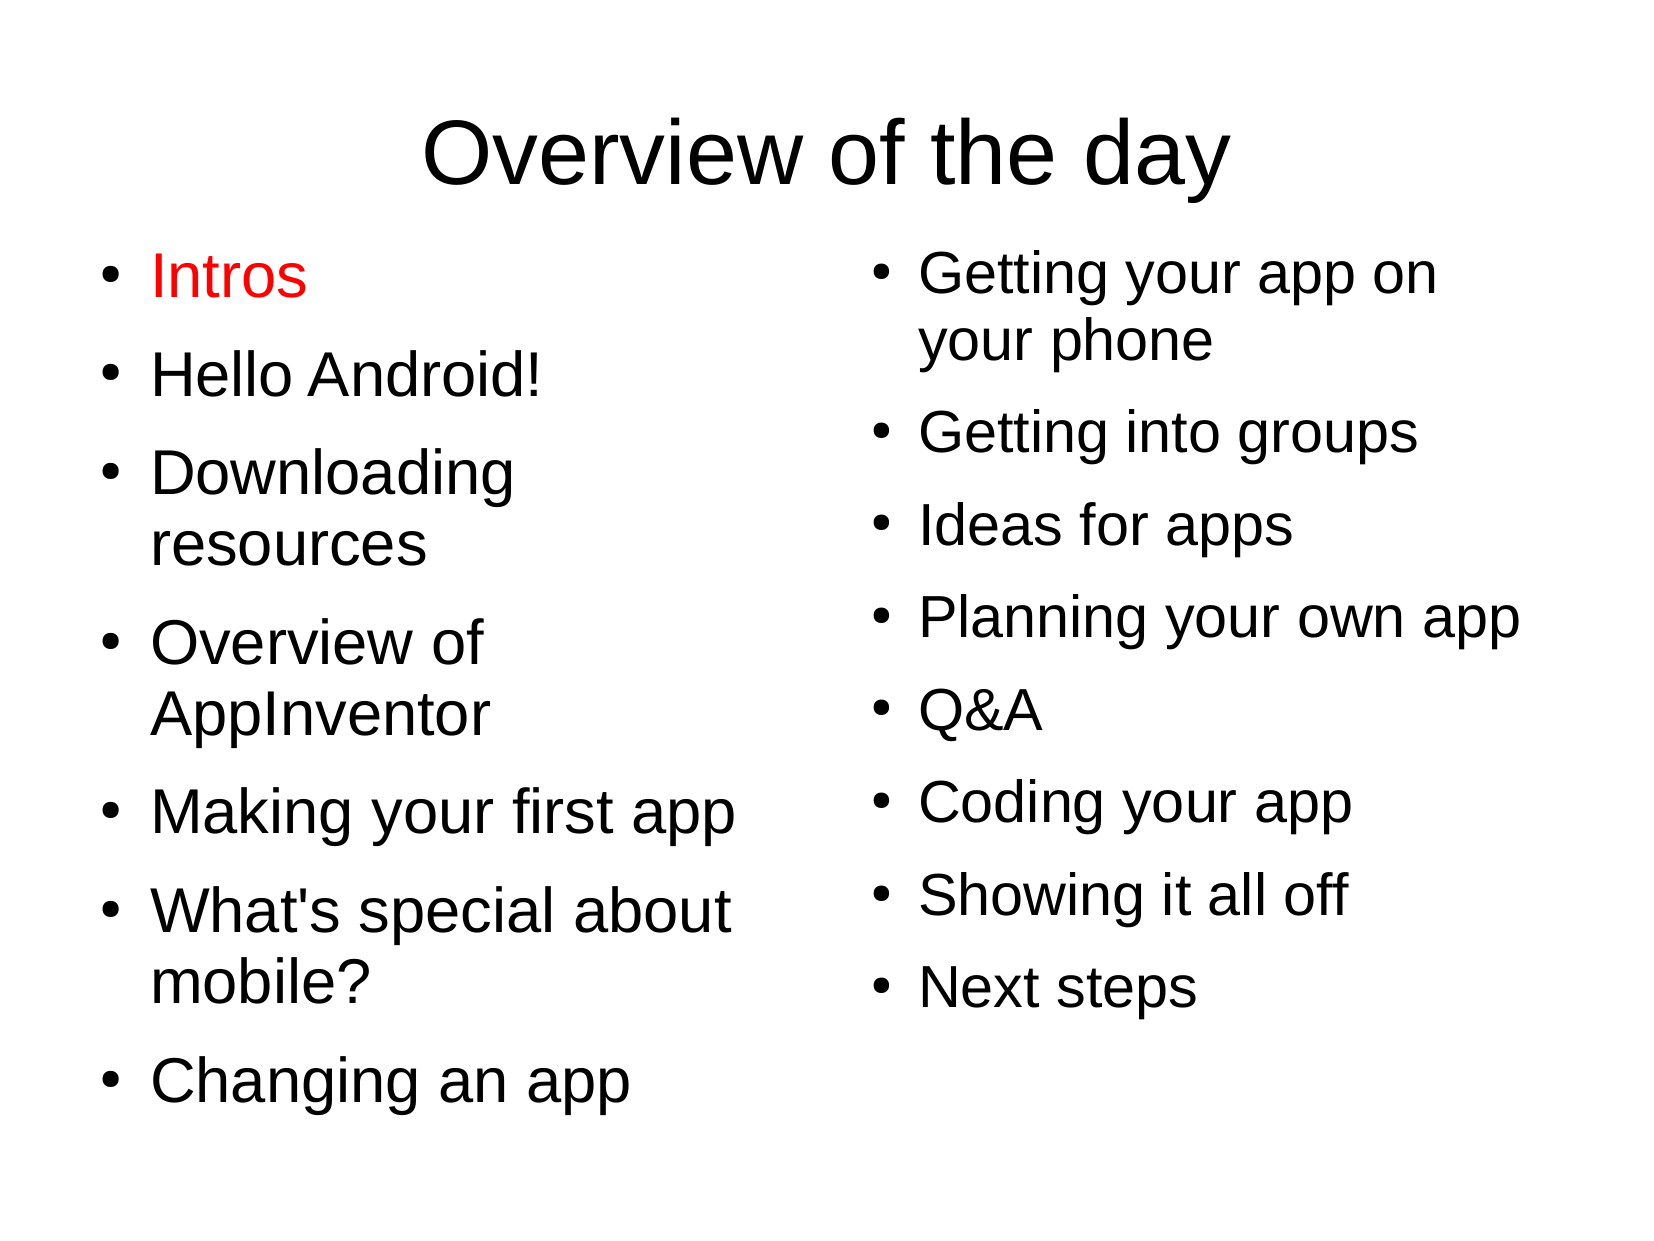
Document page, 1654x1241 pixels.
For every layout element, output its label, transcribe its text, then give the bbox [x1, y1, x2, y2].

list Intros Hello Android! Downloading resources Overview of AppInventor Making your first app What's special about mobile? Changing an app [82, 240, 793, 1126]
list Getting your app on your phone Getting into groups Ideas for apps Planning your own app Q&A Coding your app Showing it all off Next steps [855, 240, 1566, 1025]
title Overview of the day [82, 49, 1571, 257]
